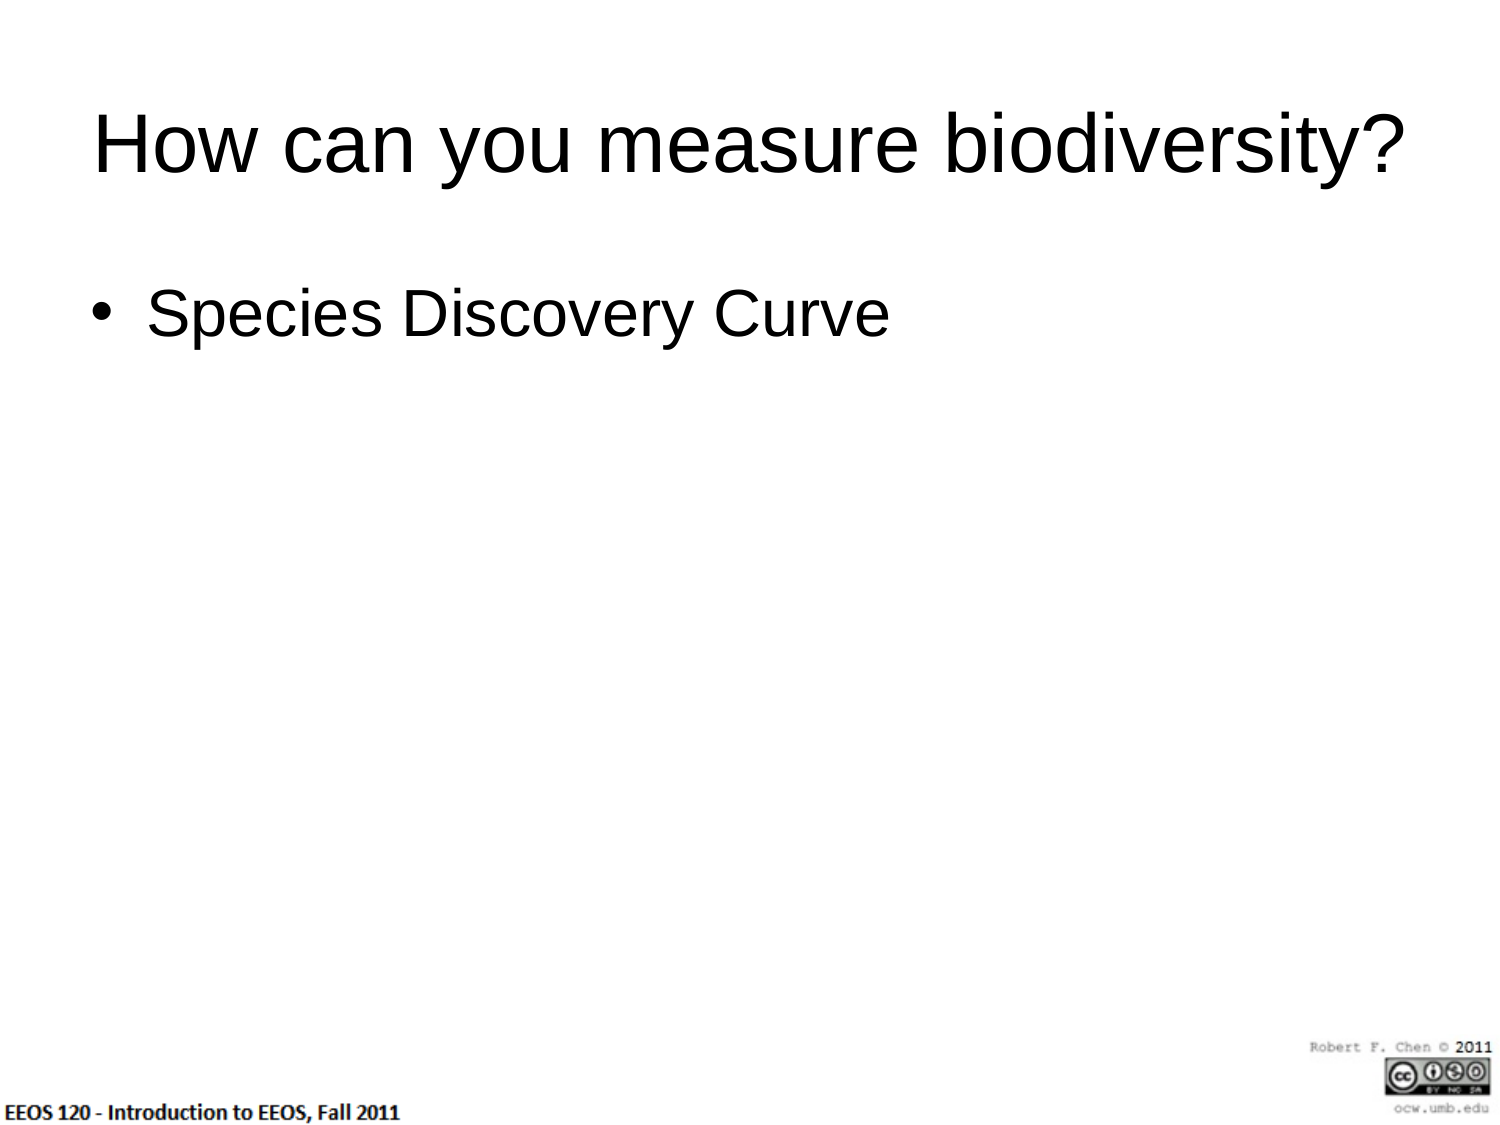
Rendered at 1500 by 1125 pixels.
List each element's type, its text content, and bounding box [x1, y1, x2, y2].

title How can you measure biodiversity? [75, 45, 1426, 233]
picture [1304, 1034, 1500, 1125]
picture [0, 1094, 405, 1125]
list Species Discovery Curve [75, 262, 1426, 1006]
